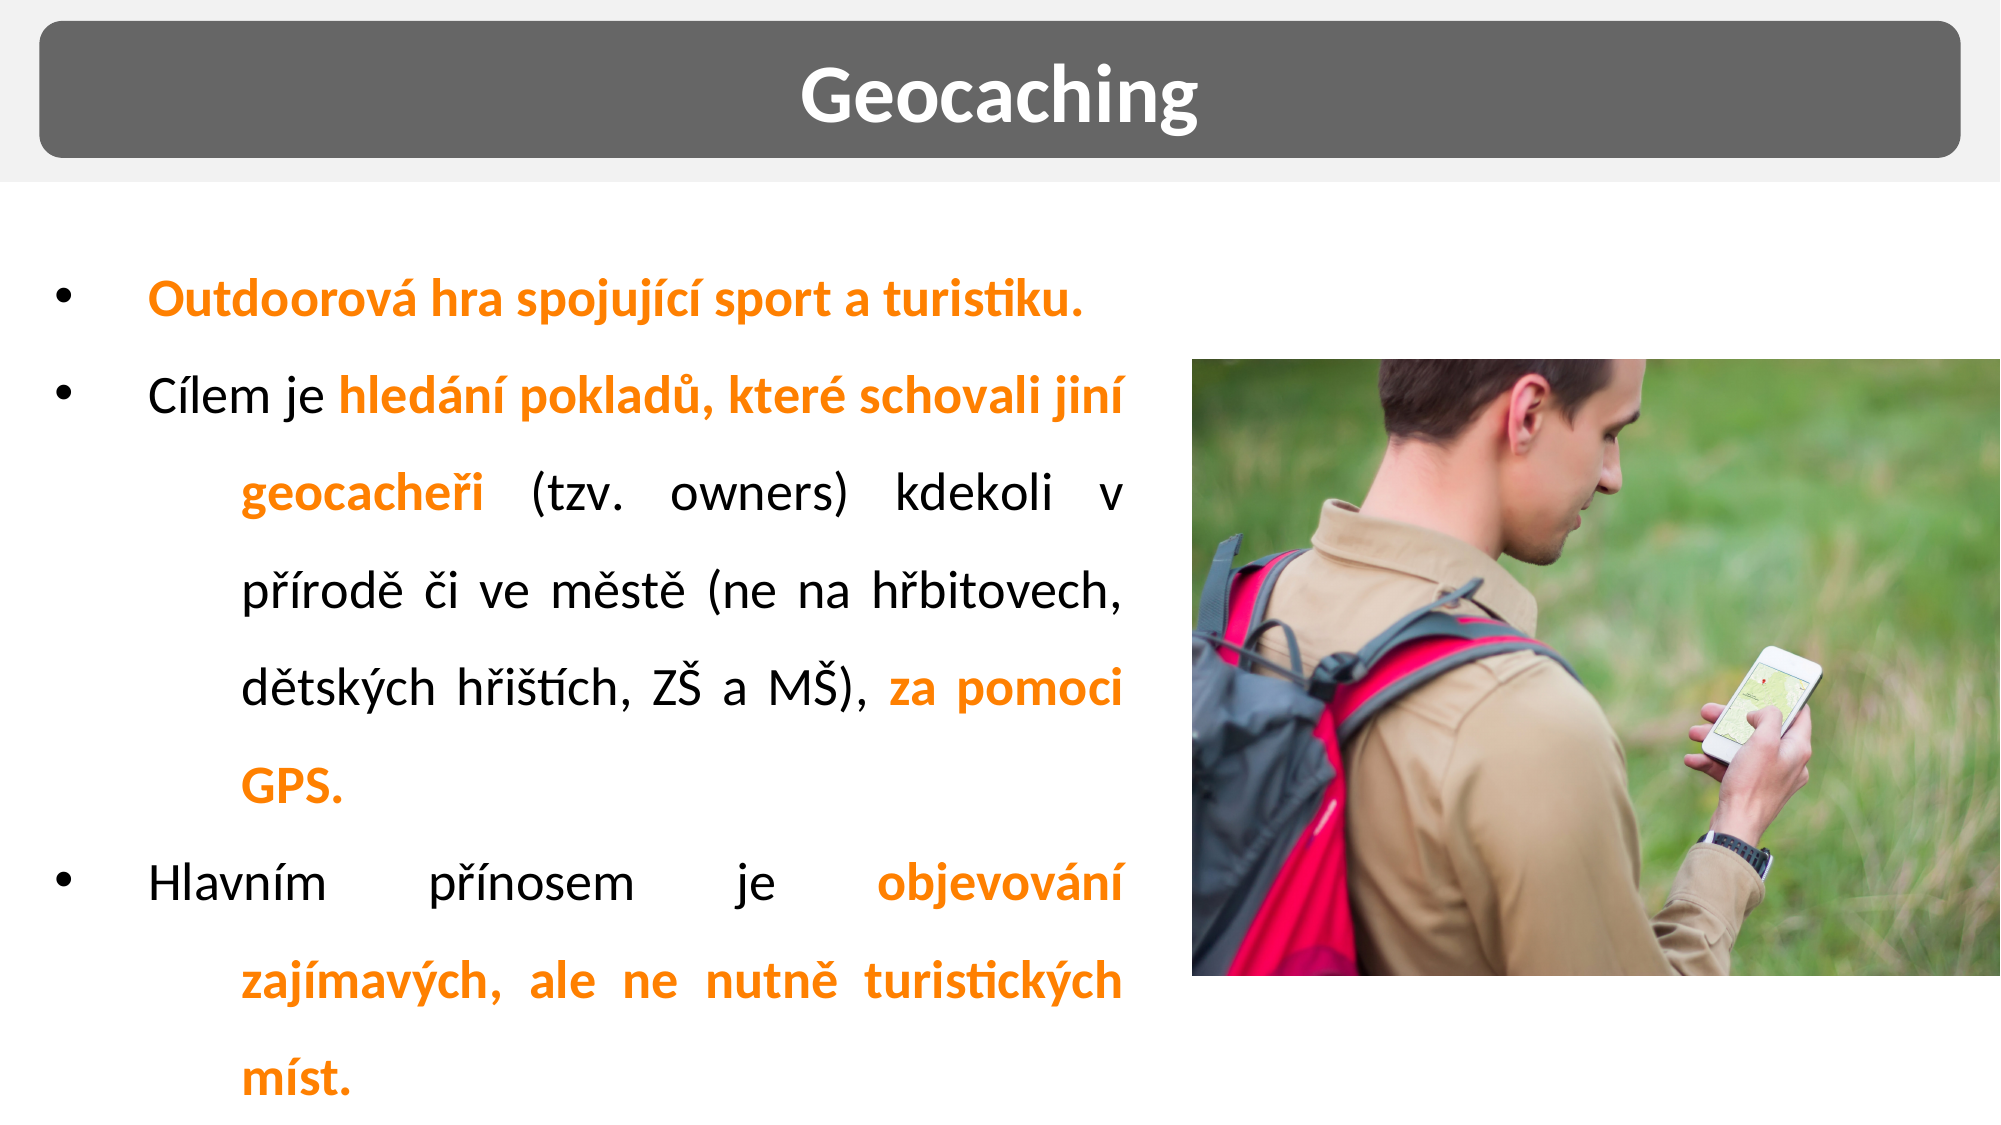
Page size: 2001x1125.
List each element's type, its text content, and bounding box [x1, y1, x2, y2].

text_box [0, 0, 2000, 182]
text_box Outdoorová hra spojující sport a turistiku. Cílem je hledání pokladů, které schovali jiní geocacheři (tzv. owners) kdekoli v přírodě či ve městě (ne na hřbitovech, dětských hřištích, ZŠ a MŠ), za pomoci GPS. Hlavním přínosem je objevování zajímavých, ale ne nutně turistických míst. Vznikl v roce 2000 v USA po odstranění odchylky, přidávané uměle do signálu GPS. [39, 222, 1139, 1125]
text_box Geocaching [39, 20, 1961, 158]
picture [1192, 359, 2000, 976]
